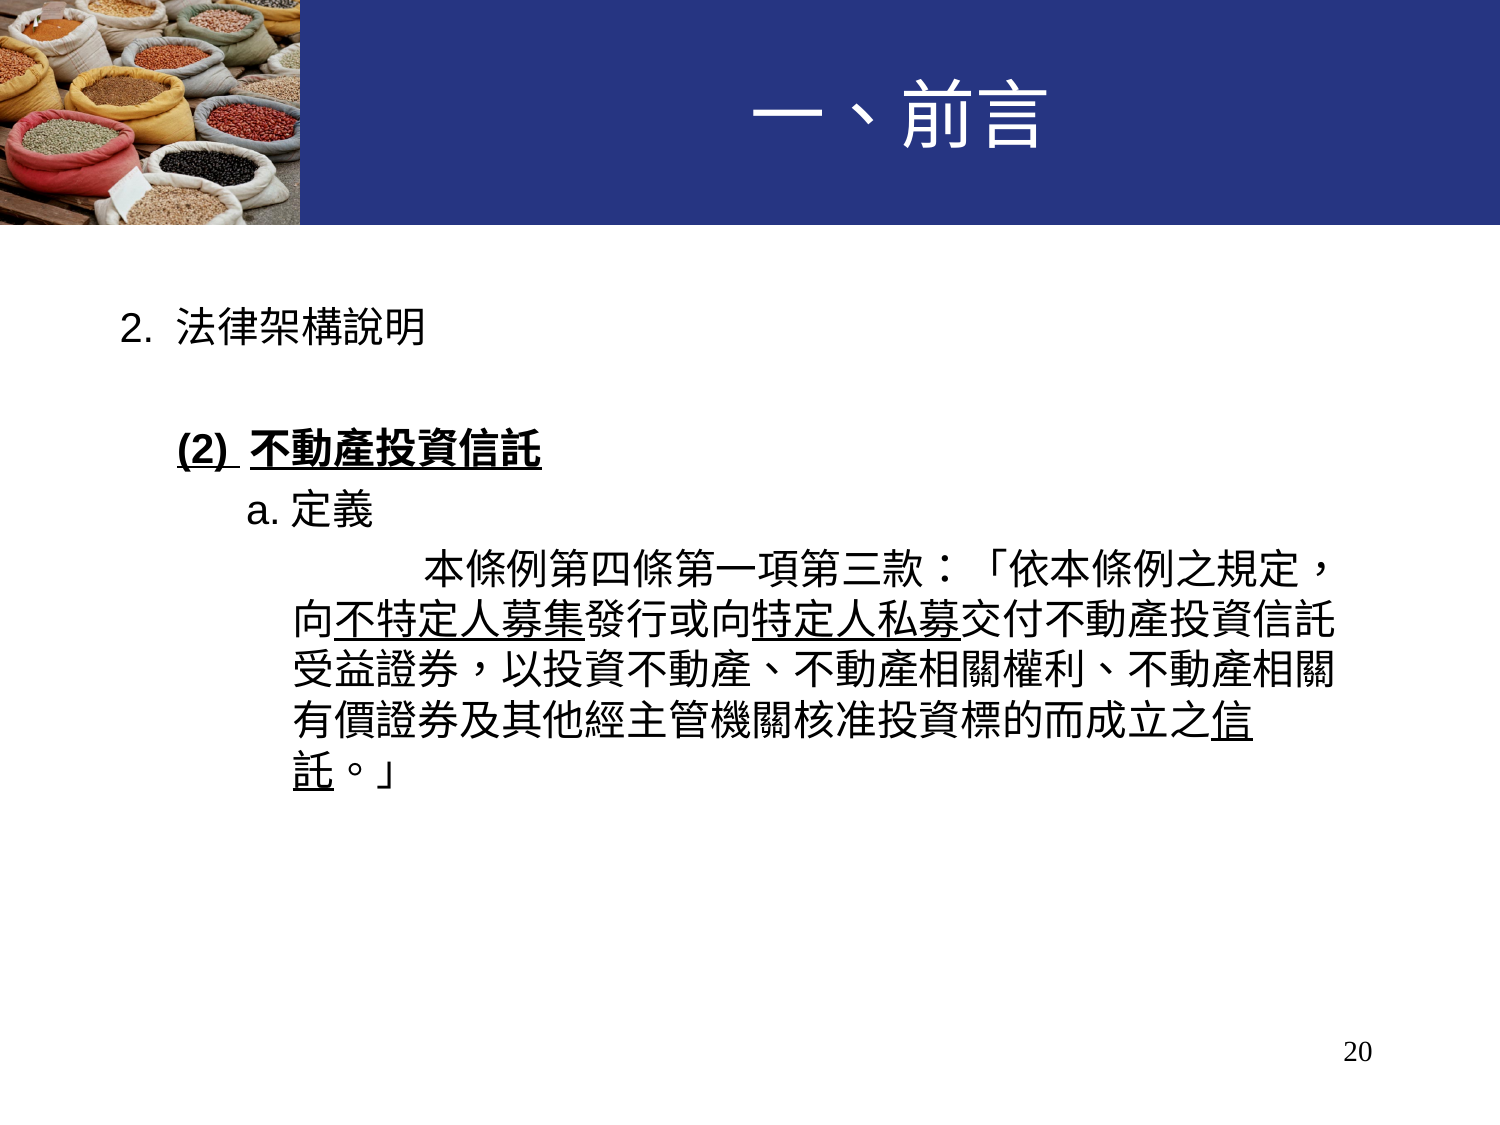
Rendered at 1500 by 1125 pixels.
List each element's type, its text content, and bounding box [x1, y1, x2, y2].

list 2. 法律架構說明 (2) 不動產投資信託 a.定義 本條例第四條第一項第三款：「依本條例之規定，向不特定人募集發行或向特定人私募交付不動產投資信託受益證券，以投資不動產、不動產相關權利、不動產相關有價證券及其他經主管機關核准投資標的而成立之信託。」 [104, 293, 1378, 984]
title 一、前言 [300, 0, 1500, 225]
picture [0, 0, 300, 225]
